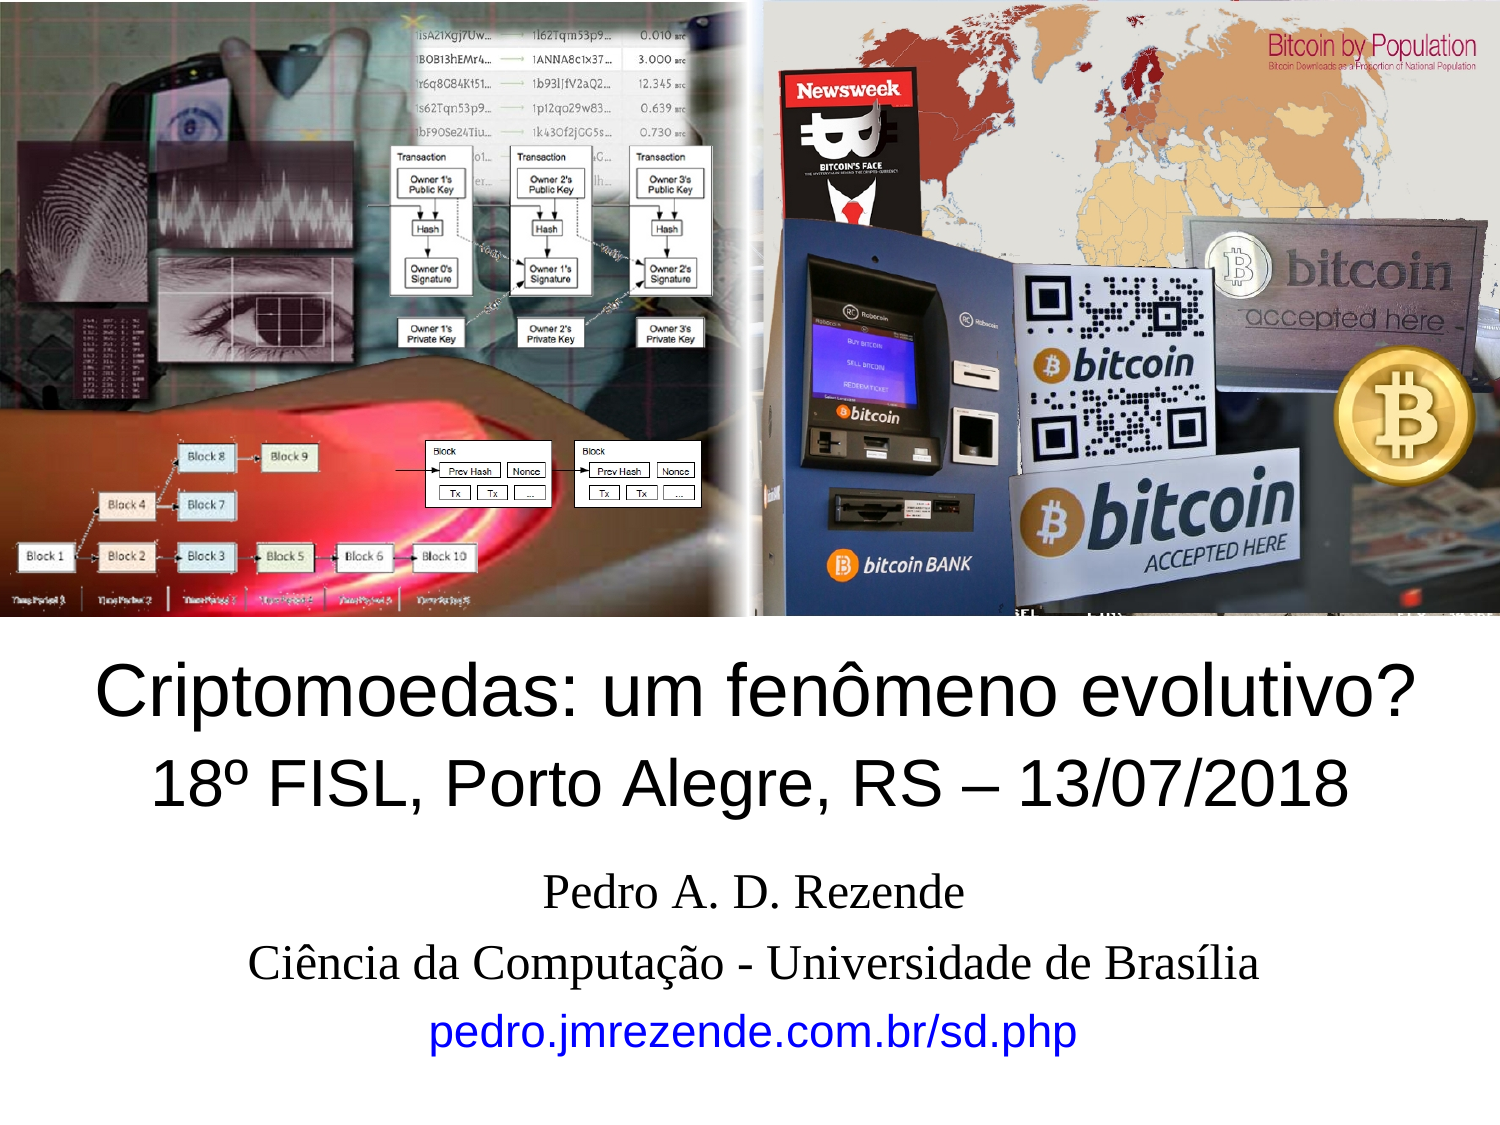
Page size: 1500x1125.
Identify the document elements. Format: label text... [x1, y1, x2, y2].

subtitle Pedro A. D. Rezende Ciência da Computação - Universidade de Brasília pedro.jmrezende.com.br/sd.php [84, 952, 1349, 1080]
title Criptomoedas: um fenômeno evolutivo? 18º FISL, Porto Alegre, RS – 13/07/2018 [49, 618, 1453, 952]
picture [0, 0, 1500, 618]
